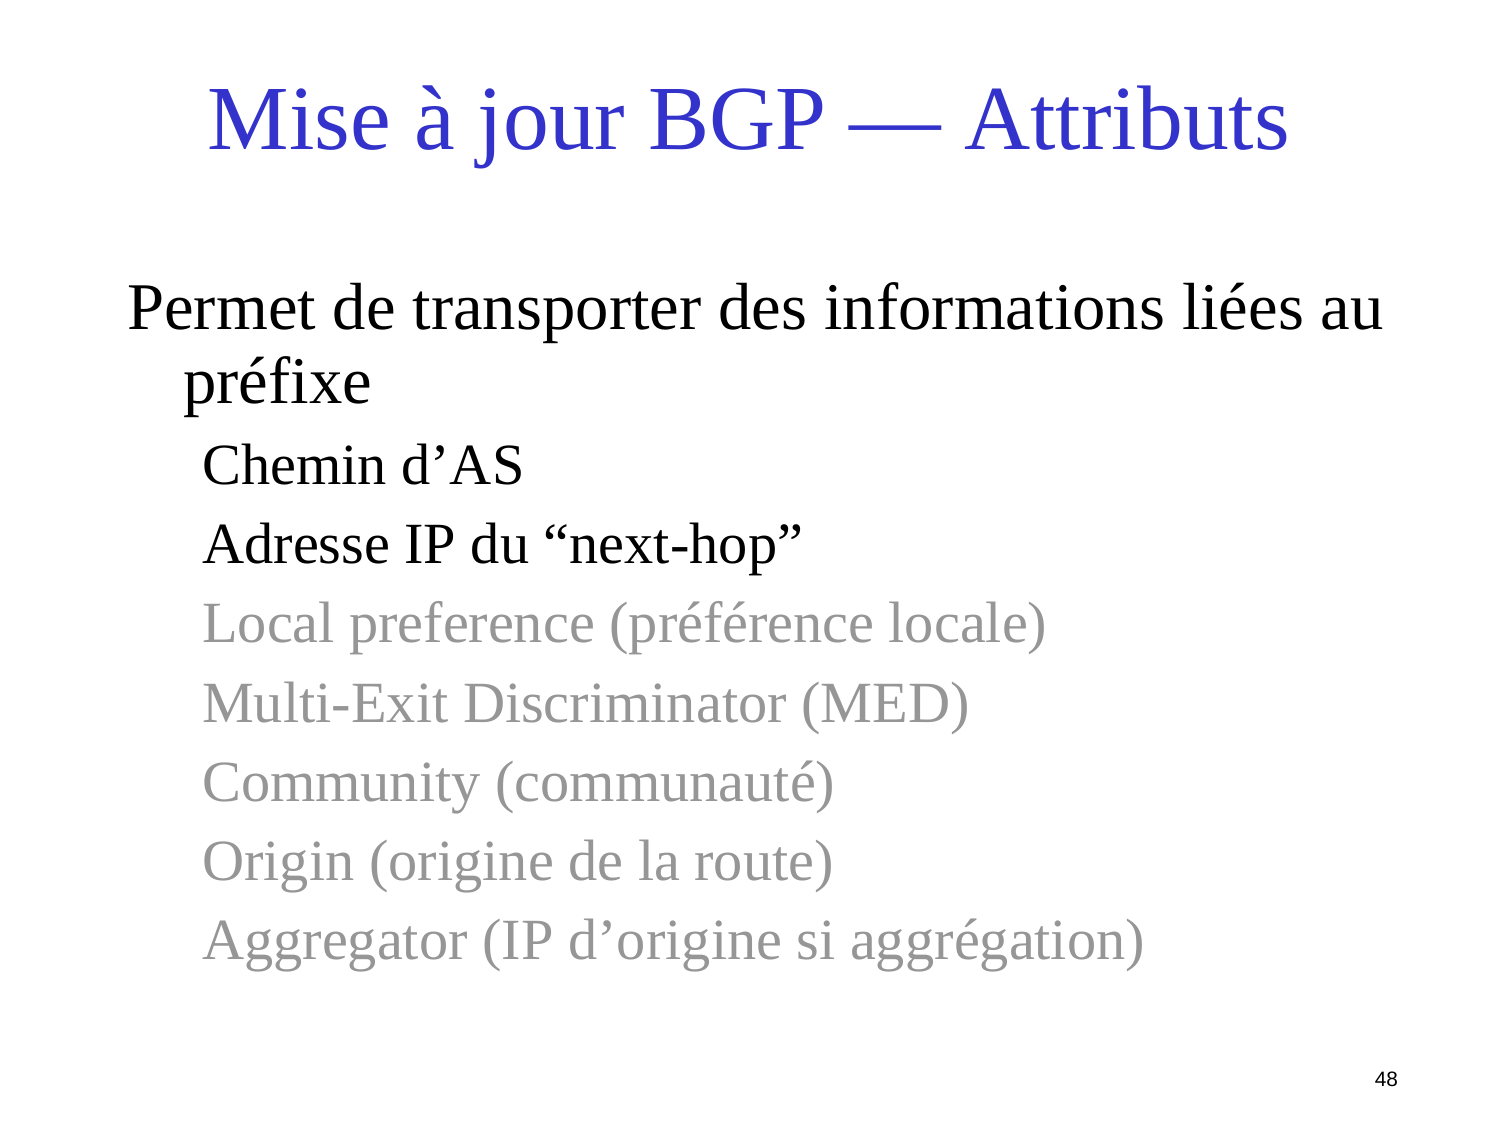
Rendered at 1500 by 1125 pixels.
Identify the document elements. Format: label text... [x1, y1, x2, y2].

list Permet de transporter des informations liées au préfixe Chemin d’AS Adresse IP du “next-hop” Local preference (préférence locale) Multi-Exit Discriminator (MED) Community (communauté) Origin (origine de la route) Aggregator (IP d’origine si aggrégation) [112, 262, 1413, 1030]
title Mise à jour BGP — Attributs [112, 37, 1388, 201]
